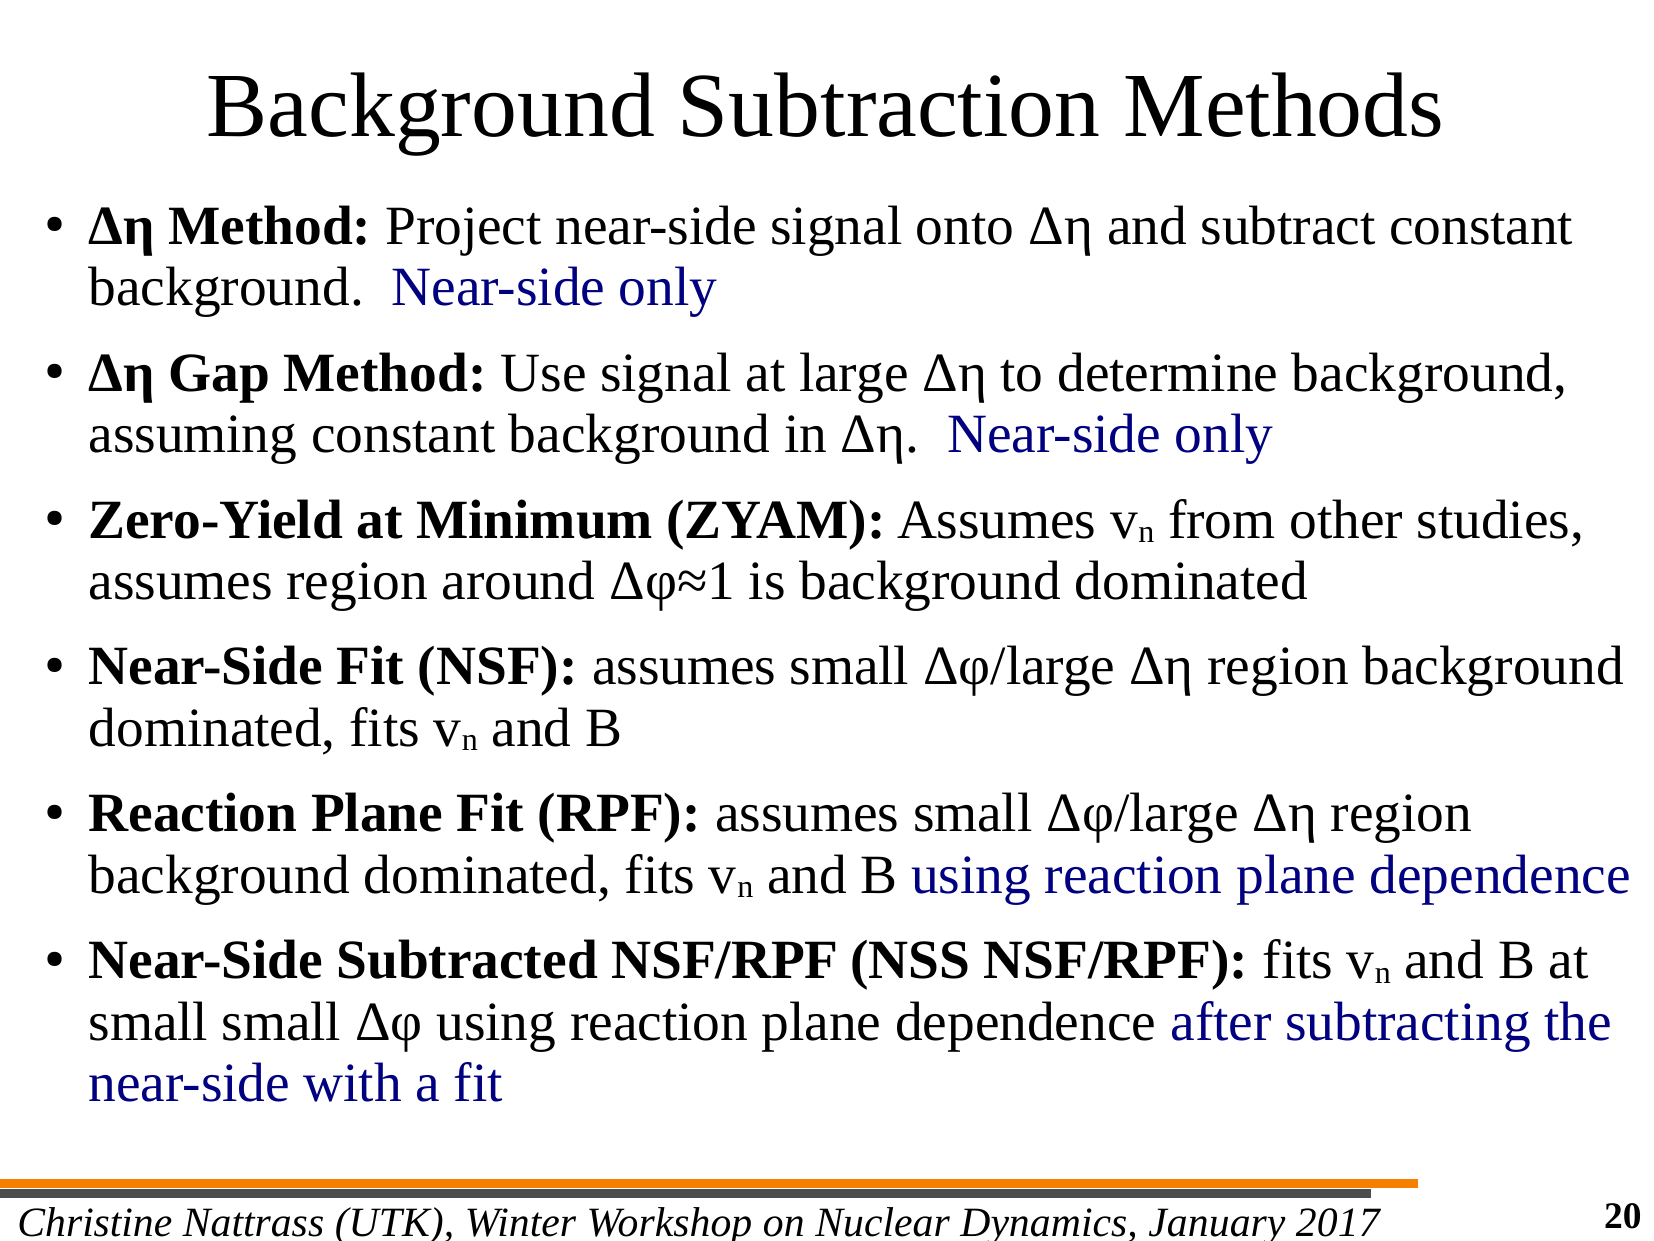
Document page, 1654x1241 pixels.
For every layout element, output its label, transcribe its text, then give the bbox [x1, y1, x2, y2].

list Δη Method: Project near-side signal onto Δη and subtract constant background. Near-side only Δη Gap Method: Use signal at large Δη to determine background, assuming constant background in Δη. Near-side only Zero-Yield at Minimum (ZYAM): Assumes vn from other studies, assumes region around Δφ≈1 is background dominated Near-Side Fit (NSF): assumes small Δφ/large Δη region background dominated, fits vn and B Reaction Plane Fit (RPF): assumes small Δφ/large Δη region background dominated, fits vn and B using reaction plane dependence Near-Side Subtracted NSF/RPF (NSS NSF/RPF): fits vn and B at small small Δφ using reaction plane dependence after subtracting the near-side with a fit [30, 195, 1636, 1141]
title Background Subtraction Methods [82, 2, 1571, 195]
